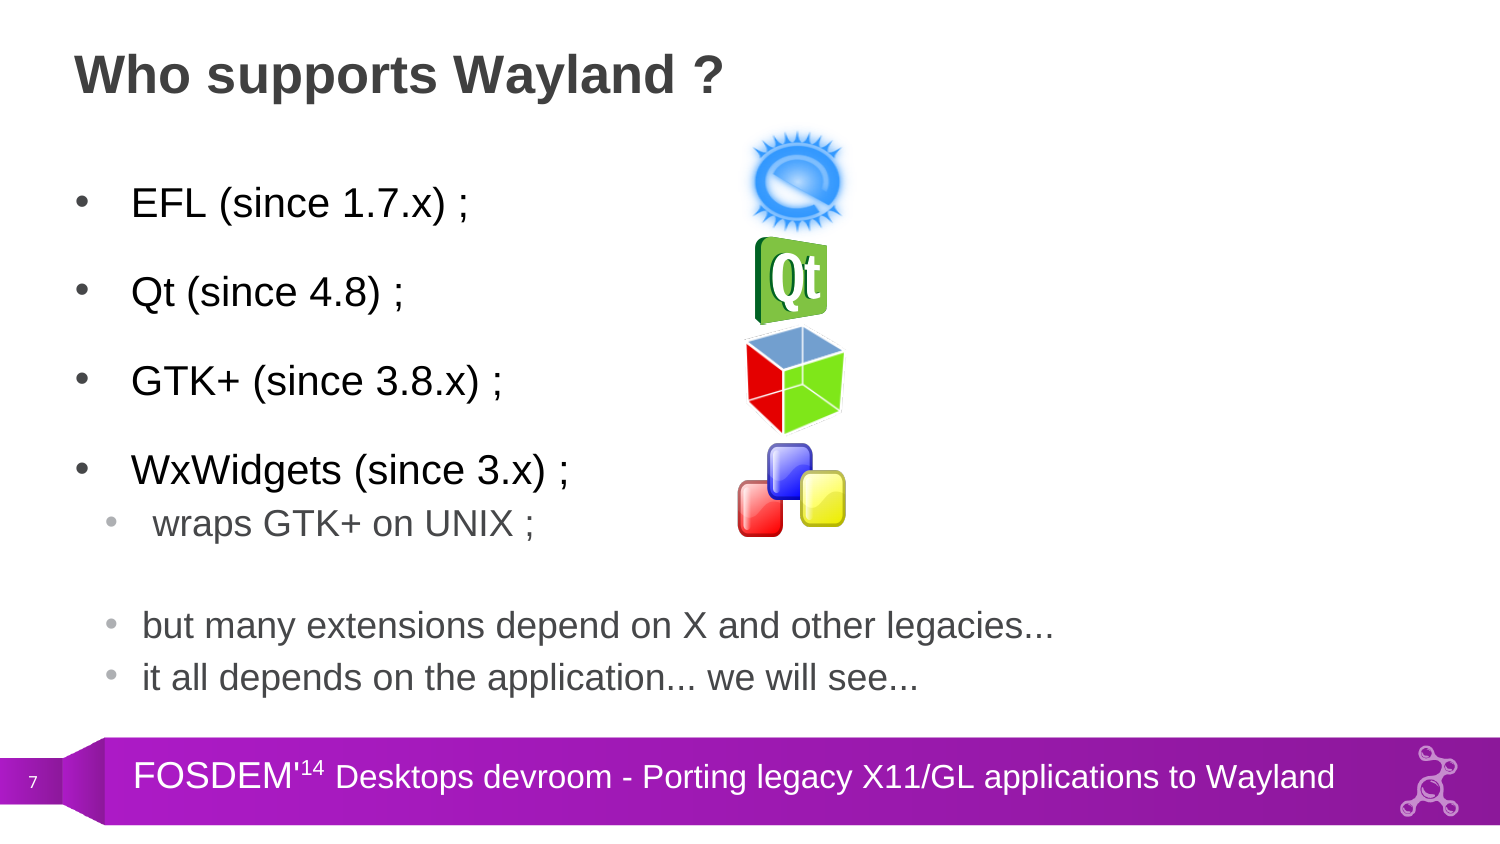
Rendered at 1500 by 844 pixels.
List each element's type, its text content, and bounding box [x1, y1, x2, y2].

list EFL (since 1.7.x) ; Qt (since 4.8) ; GTK+ (since 3.8.x) ; WxWidgets (since 3.x) ; wraps GTK+ on UNIX ; but many extensions depend on X and other legacies... it all depends on the application... we will see... [74, 175, 1425, 666]
title Who supports Wayland ? [74, 50, 1425, 160]
picture [0, 0, 1500, 844]
